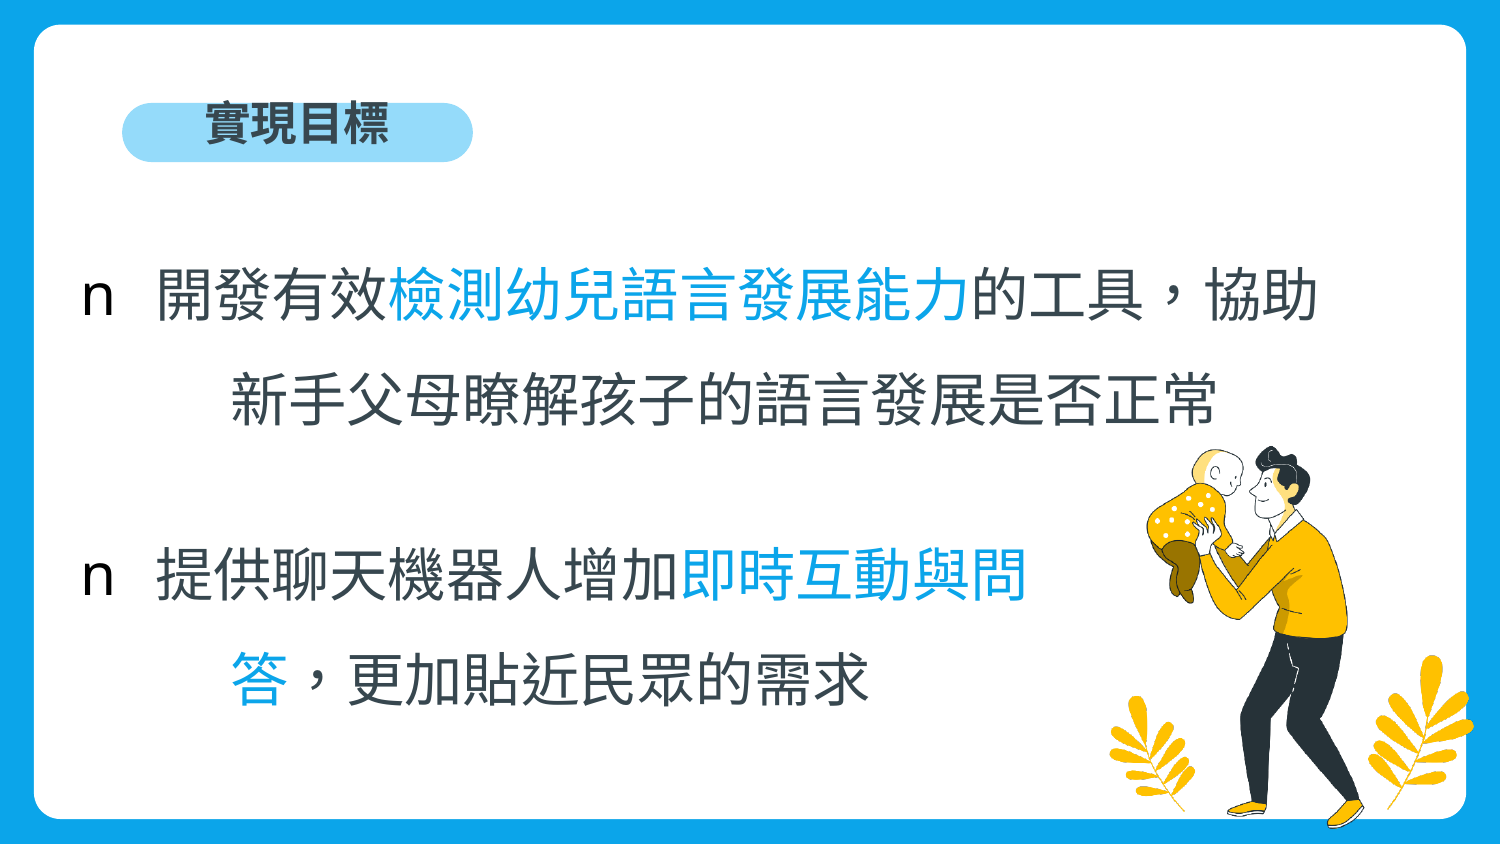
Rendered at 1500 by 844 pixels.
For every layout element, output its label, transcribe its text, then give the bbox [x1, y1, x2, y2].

text_box 提供聊天機器人增加即時互動與問答，更加貼近民眾的需求 [65, 496, 1093, 721]
list 實現目標 [100, 79, 495, 162]
text_box 開發有效檢測幼兒語言發展能力的工具，協助新手父母瞭解孩子的語言發展是否正常 [64, 215, 1365, 443]
picture [998, 327, 1473, 828]
